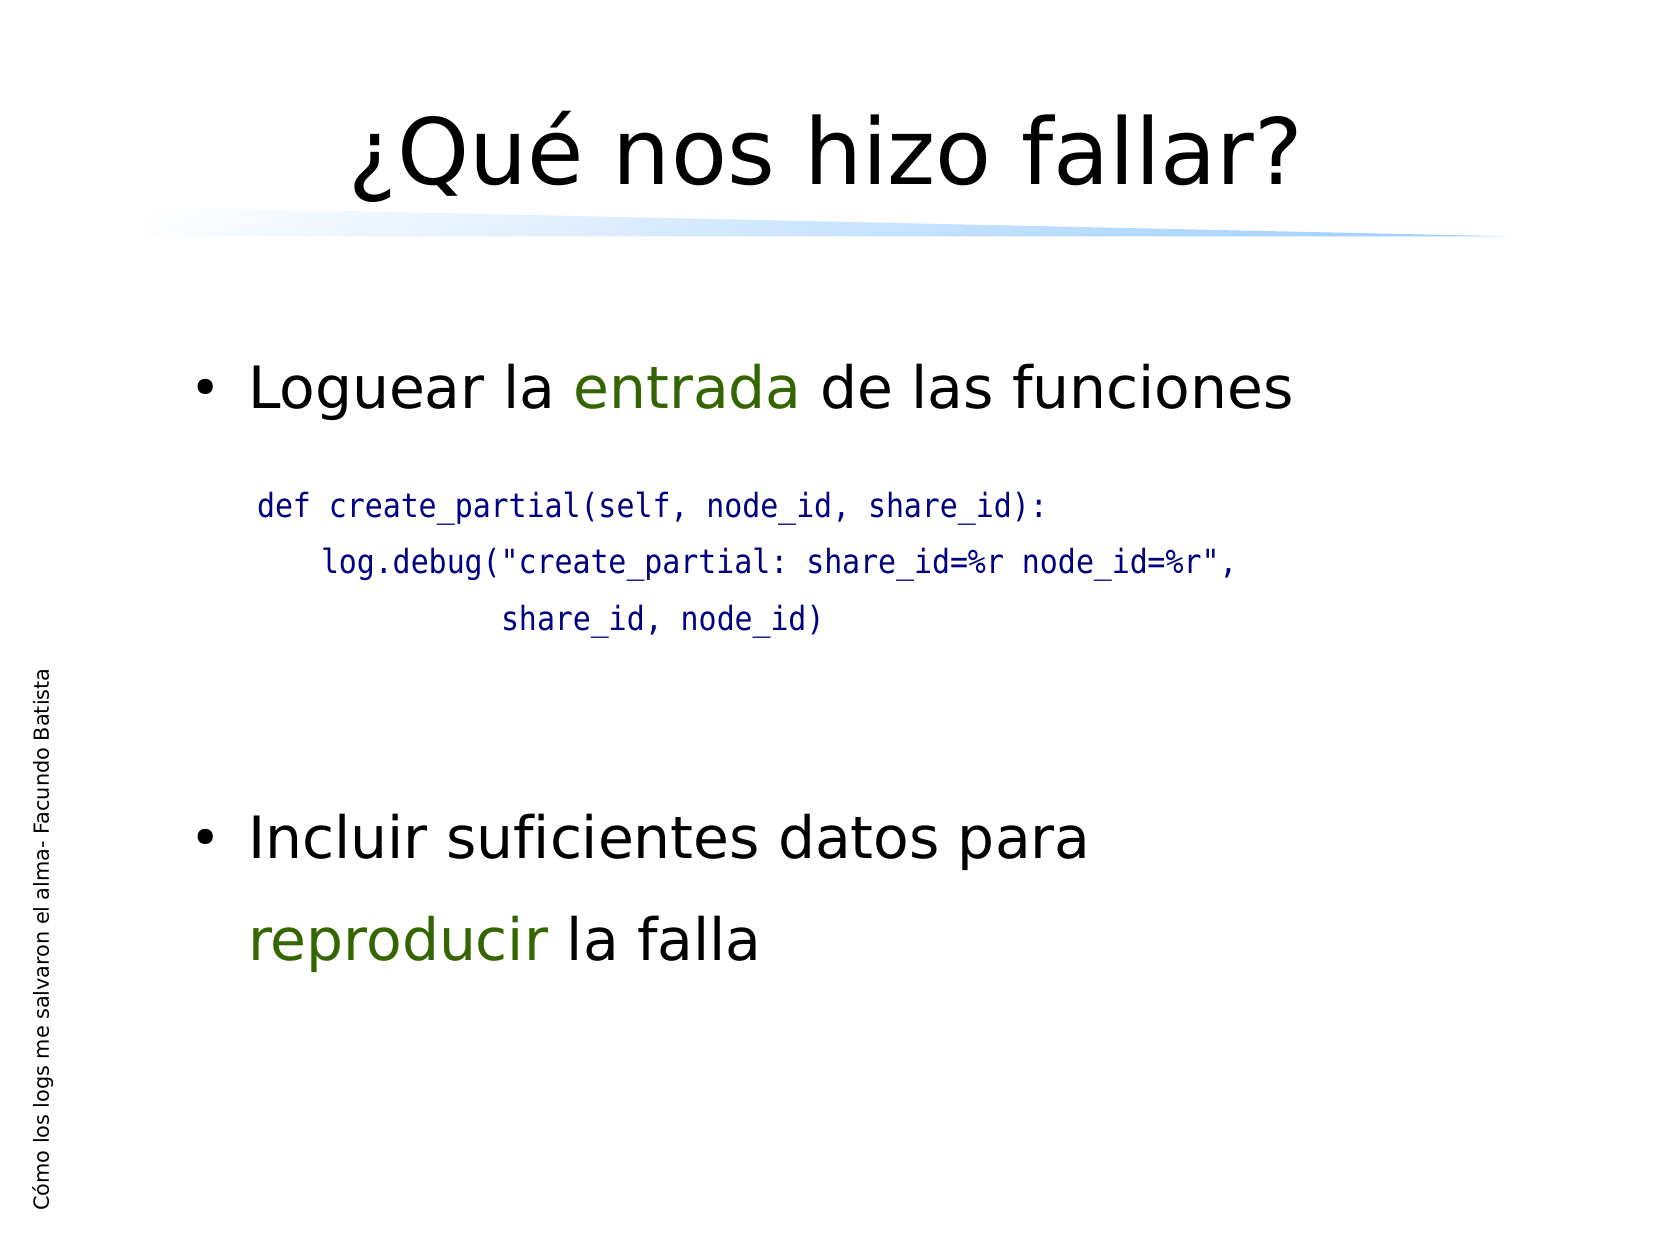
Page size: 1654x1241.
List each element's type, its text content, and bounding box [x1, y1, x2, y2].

title ¿Qué nos hizo fallar? [82, 49, 1571, 257]
list Loguear la entrada de las funciones def create_partial(self, node_id, share_id): log.debug("create_partial: share_id=%r node_id=%r", share_id, node_id) Incluir suficientes datos para reproducir la falla [177, 354, 1388, 1109]
